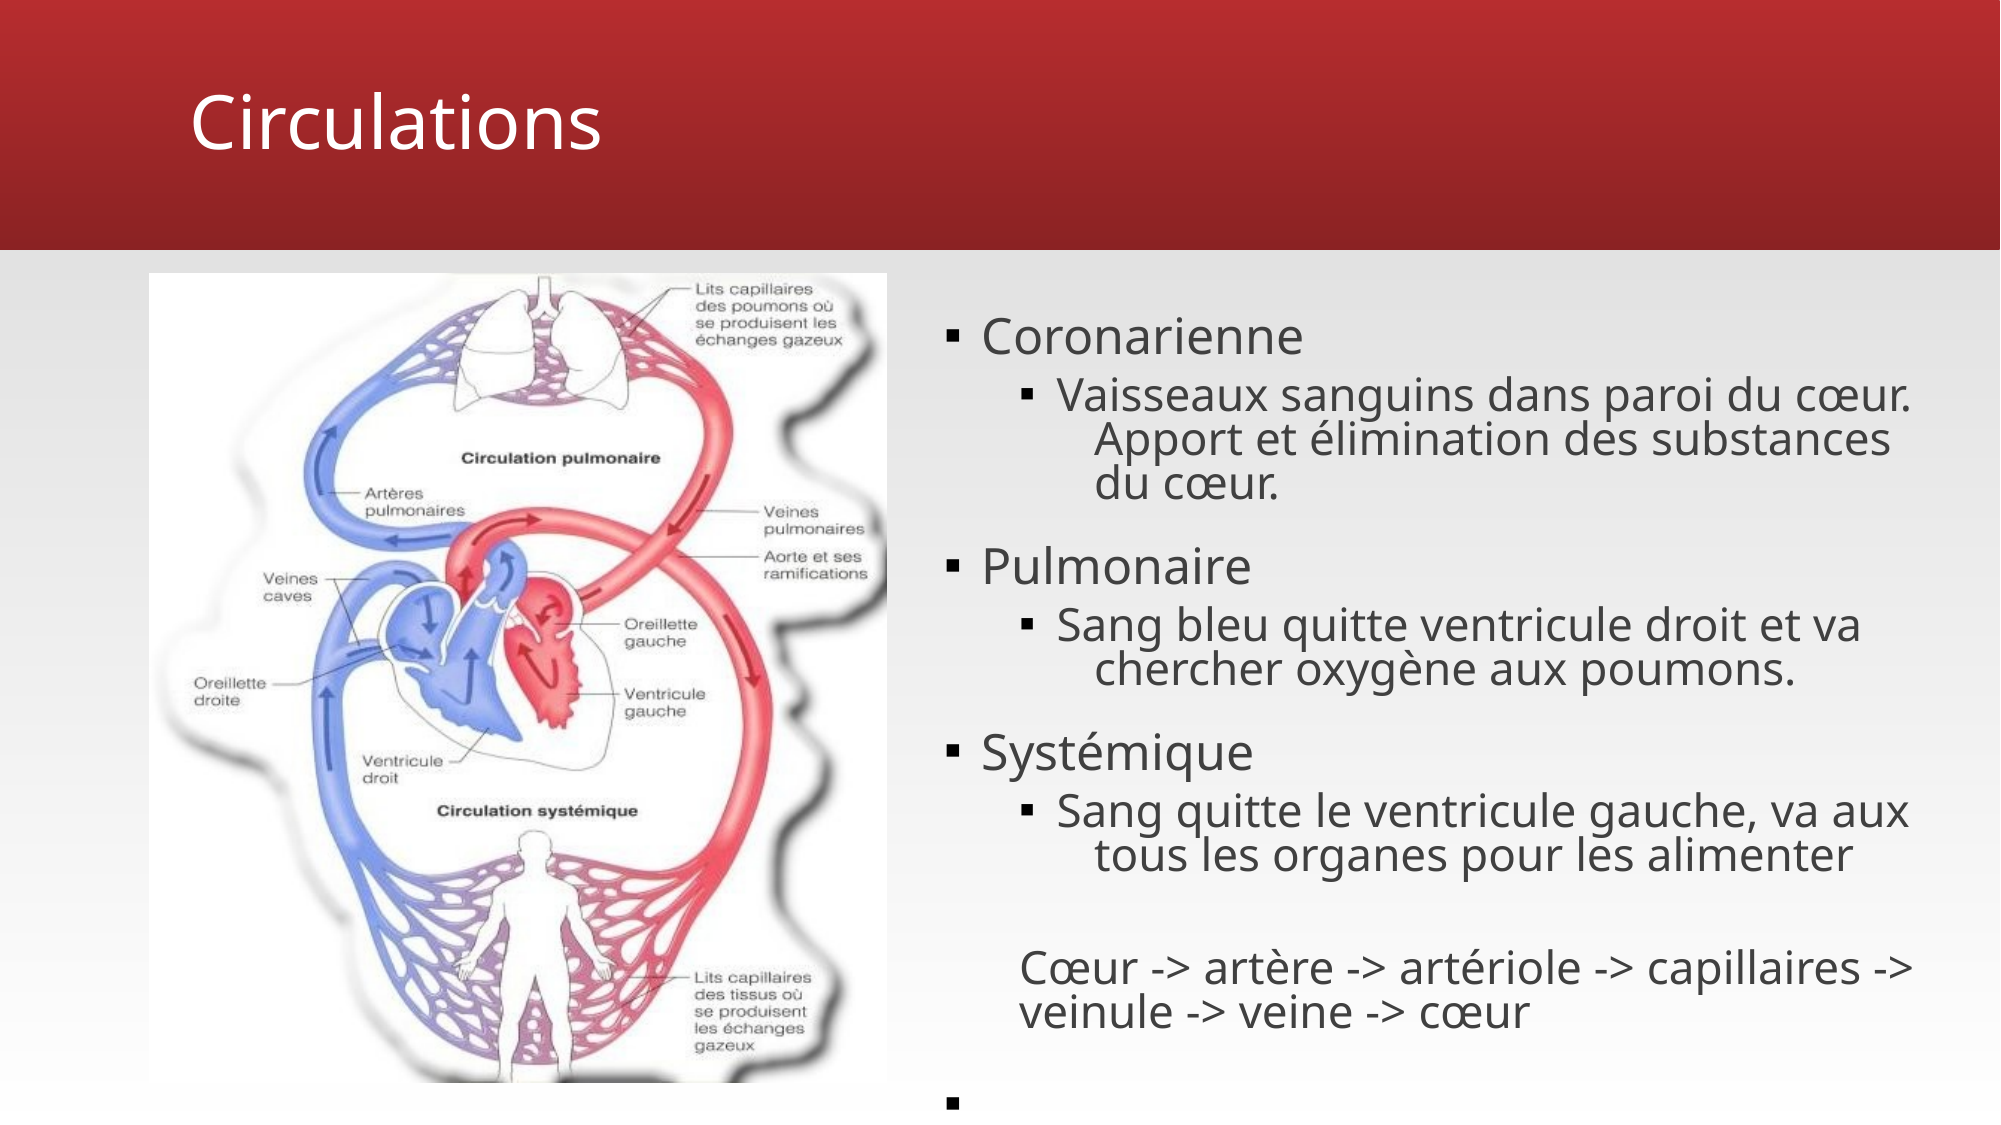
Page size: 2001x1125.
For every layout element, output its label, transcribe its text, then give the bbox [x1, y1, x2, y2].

picture [149, 273, 887, 1083]
title Circulations [174, 16, 1825, 234]
list Coronarienne Vaisseaux sanguins dans paroi du cœur. Apport et élimination des substances du cœur. Pulmonaire Sang bleu quitte ventricule droit et va chercher oxygène aux poumons. Systémique Sang quitte le ventricule gauche, va aux tous les organes pour les alimenter Cœur -> artère -> artériole -> capillaires -> veinule -> veine -> cœur [929, 308, 1957, 1059]
